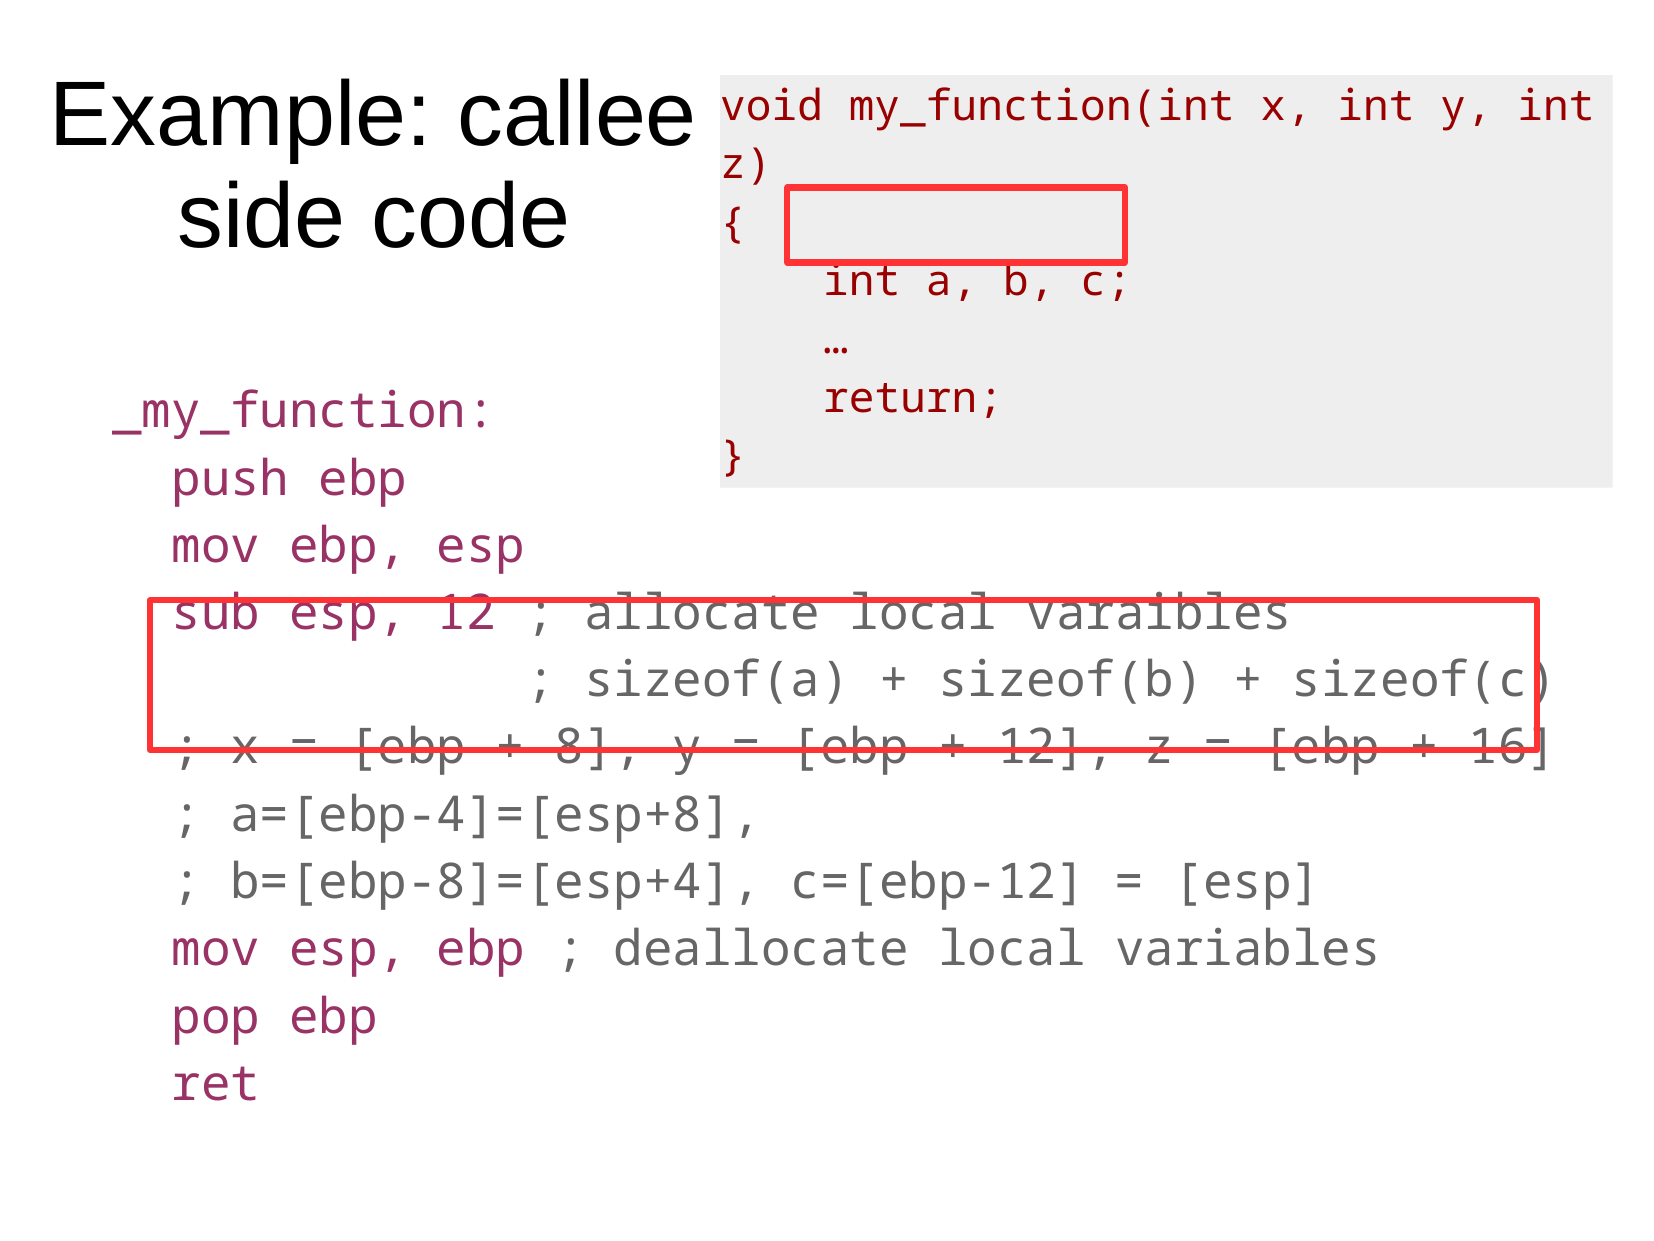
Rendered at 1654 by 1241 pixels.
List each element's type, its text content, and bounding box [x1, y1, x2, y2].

title Example: callee side code [21, 61, 727, 269]
list void my_function(int x, int y, int z) { int a, b, c; … return; } [720, 75, 1613, 488]
list _my_function: push ebp mov ebp, esp sub esp, 12 ; allocate local varaibles ; sizeof(a) + sizeof(b) + sizeof(c) ; x = [ebp + 8], y = [ebp + 12], z = [ebp + 16] ; a=[ebp-4]=[esp+8], ; b=[ebp-8]=[esp+4], c=[ebp-12] = [esp] mov esp, ebp ; deallocate local variables pop ebp ret [112, 375, 1572, 1163]
